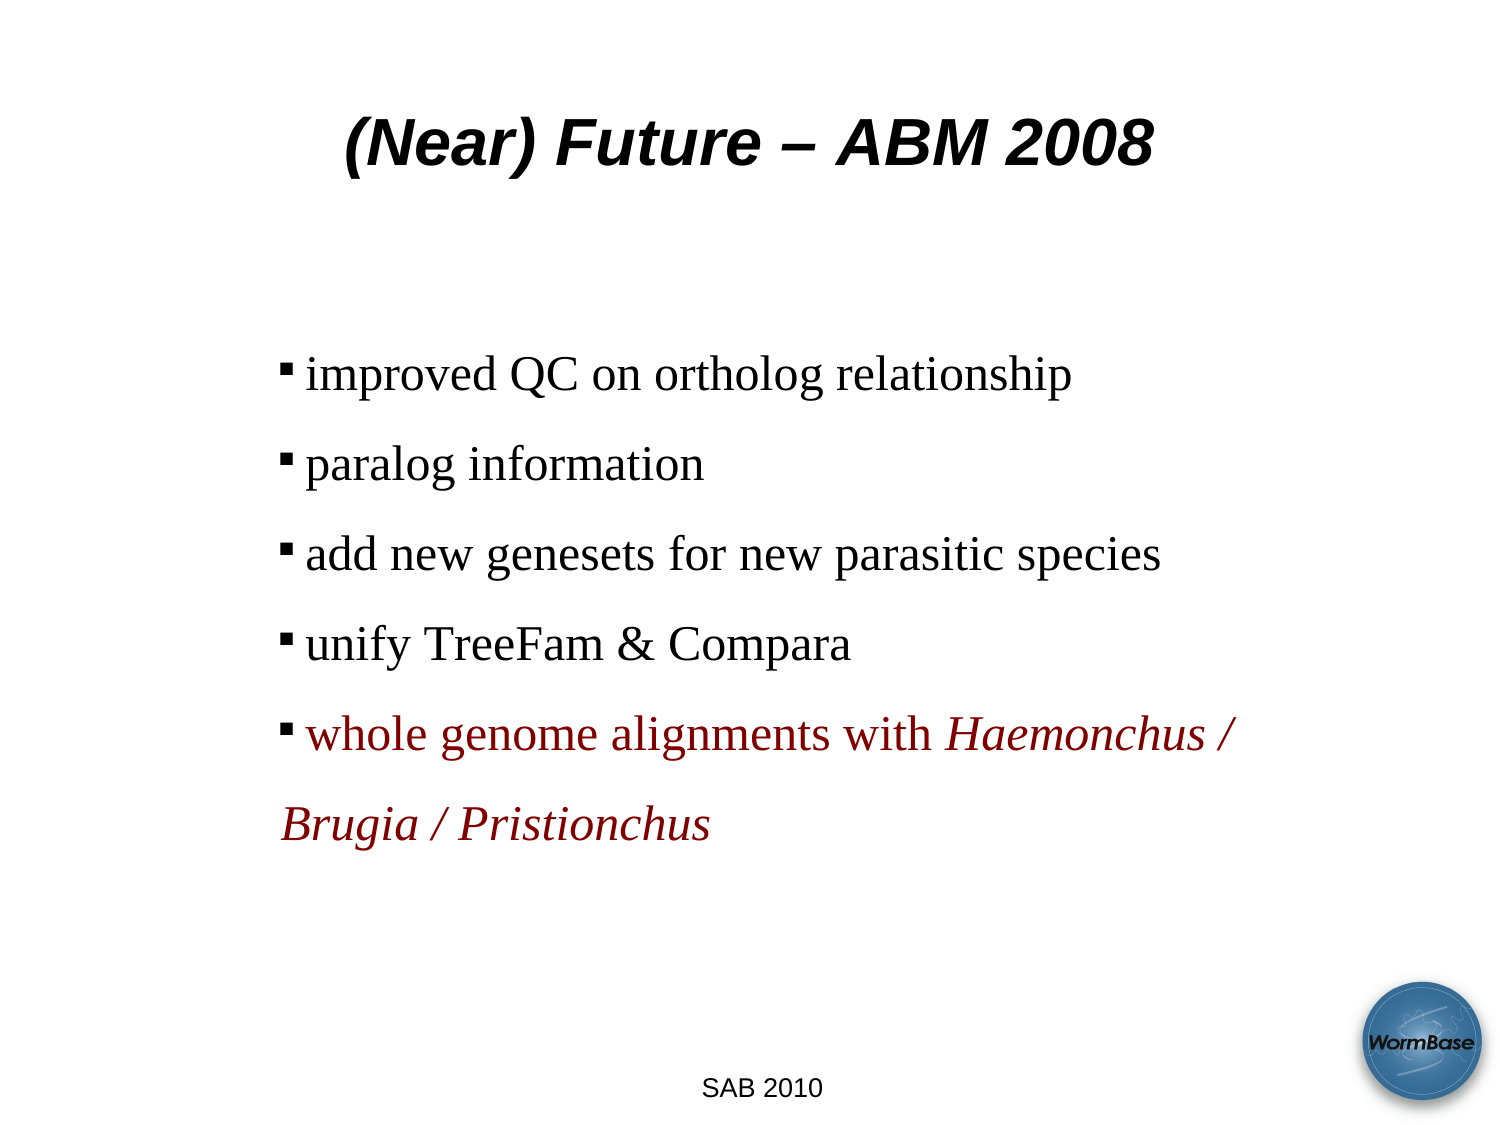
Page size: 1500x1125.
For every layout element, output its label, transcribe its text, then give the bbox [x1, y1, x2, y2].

title (Near) Future – ABM 2008 [75, 44, 1425, 233]
picture [1343, 968, 1500, 1125]
text_box improved QC on ortholog relationship paralog information add new genesets for new parasitic species unify TreeFam & Compara whole genome alignments with Haemonchus / Brugia / Pristionchus [265, 302, 1309, 945]
